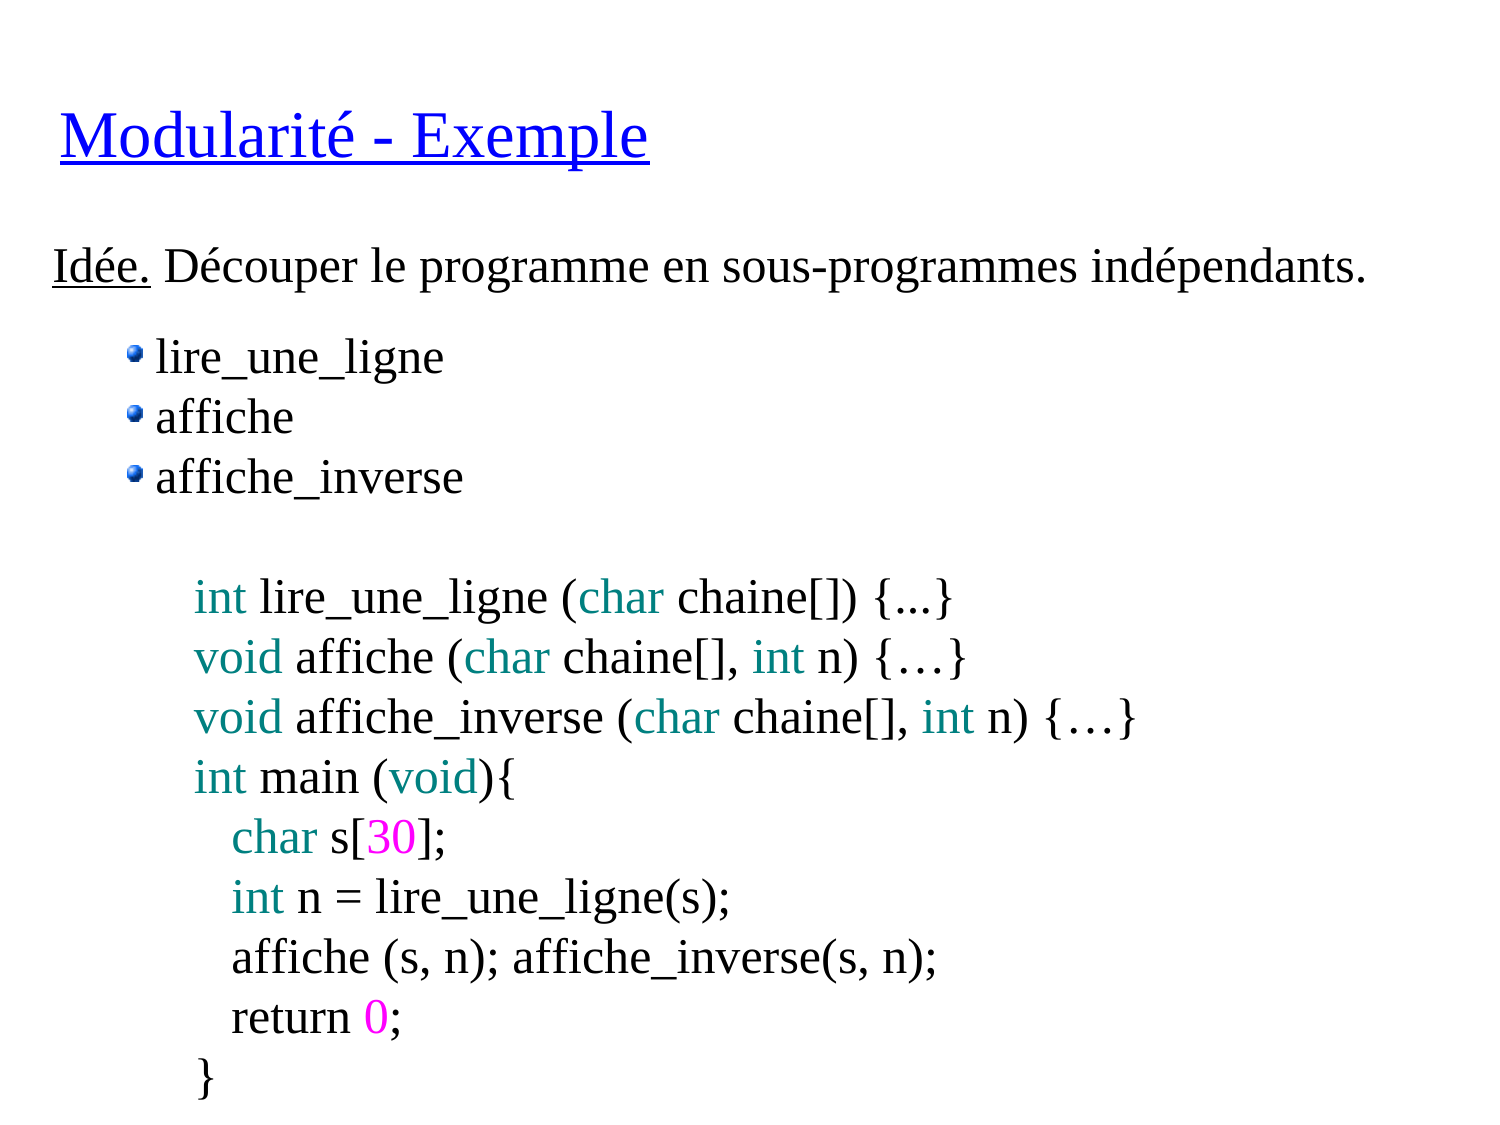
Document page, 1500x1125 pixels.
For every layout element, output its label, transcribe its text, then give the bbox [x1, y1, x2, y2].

text_box Modularité - Exemple [45, 83, 751, 179]
text_box lire_une_ligne affiche affiche_inverse [37, 315, 1500, 511]
text_box int lire_une_ligne (char chaine[]) {...} void affiche (char chaine[], int n) {…} void affiche_inverse (char chaine[], int n) {…} int main (void){ char s[30]; int n = lire_une_ligne(s); affiche (s, n); affiche_inverse(s, n); return 0; } [179, 556, 1230, 1112]
text_box Idée. Découper le programme en sous-programmes indépendants. [37, 224, 1463, 300]
